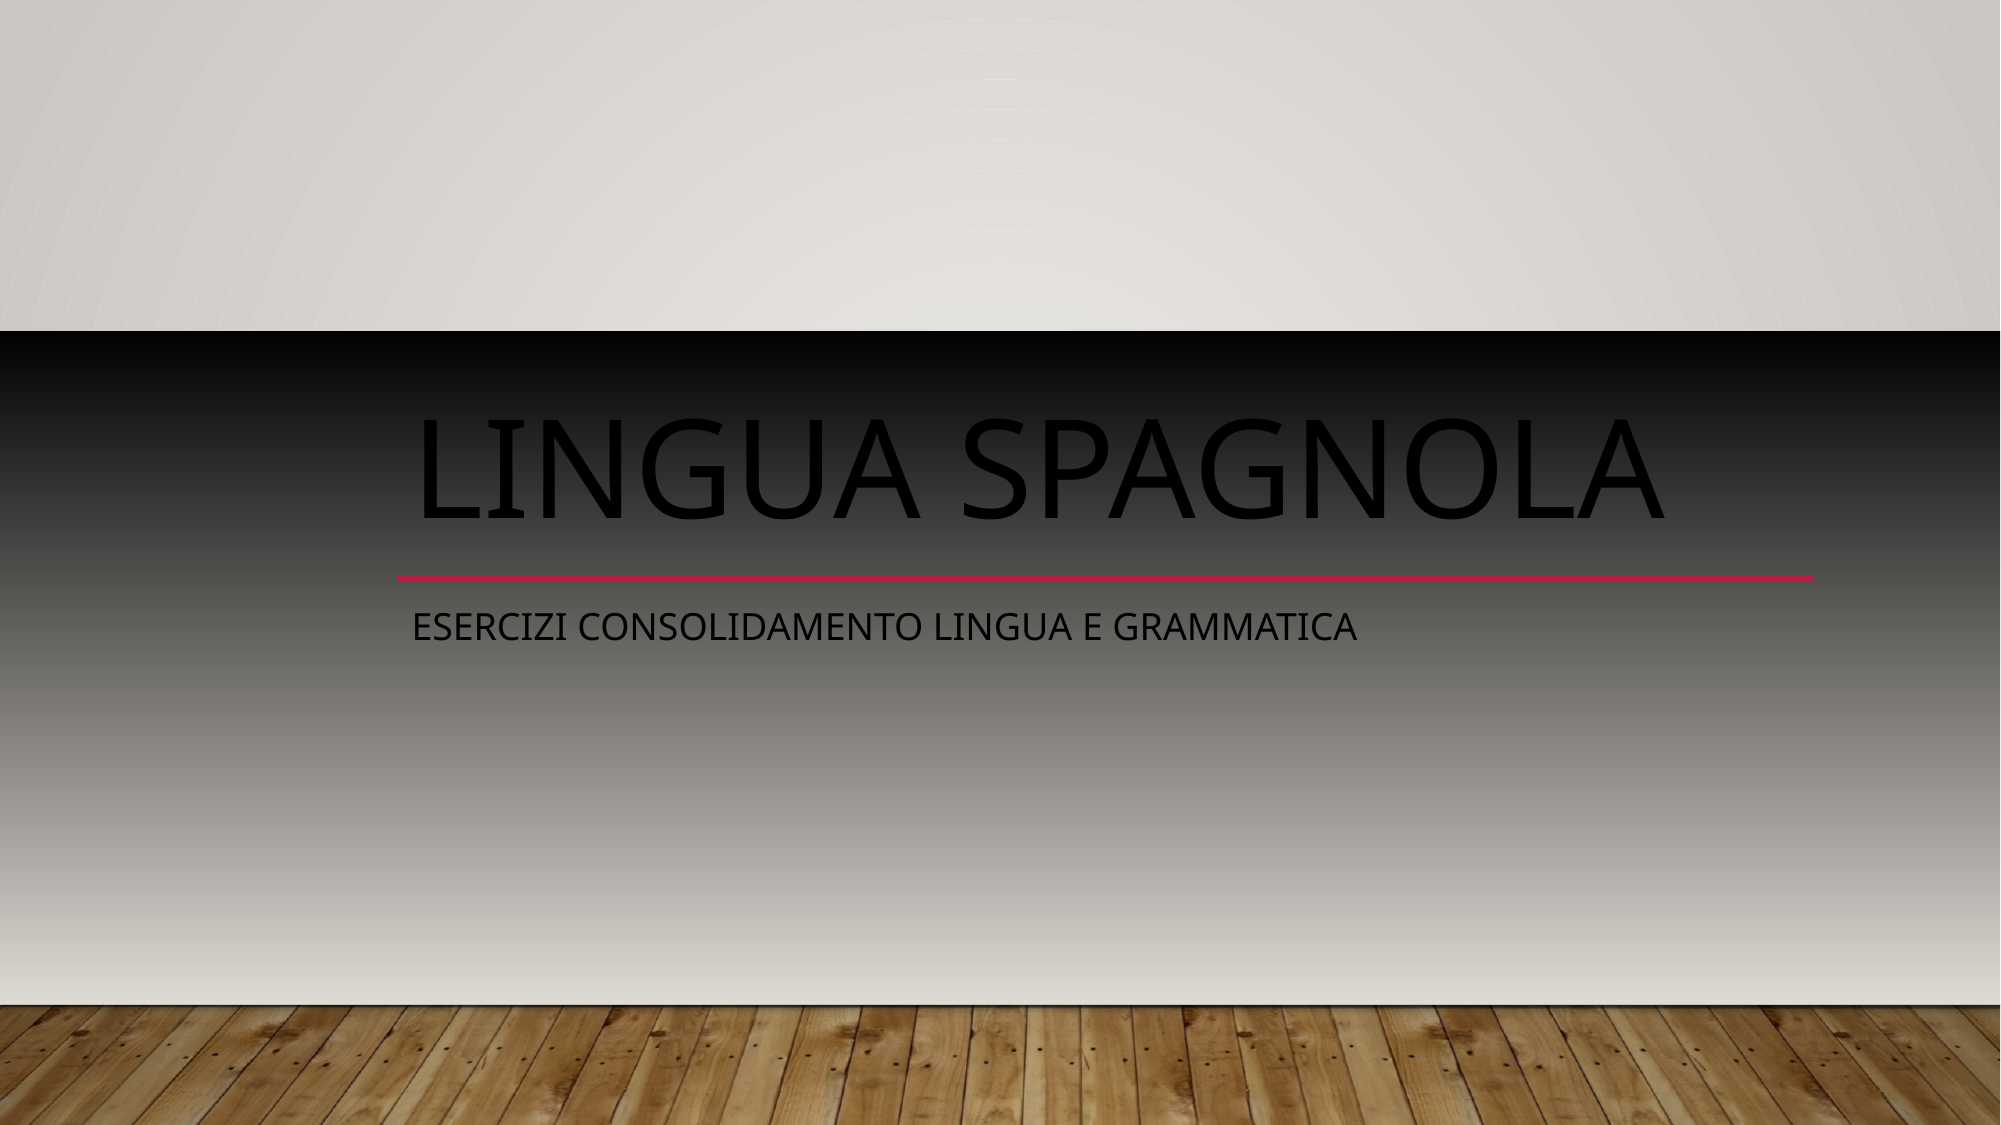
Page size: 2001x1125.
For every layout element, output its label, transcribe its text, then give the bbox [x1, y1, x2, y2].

subtitle Esercizi consolidamento lingua e grammatica [396, 579, 1814, 740]
title Lingua spagnola [396, 131, 1814, 549]
